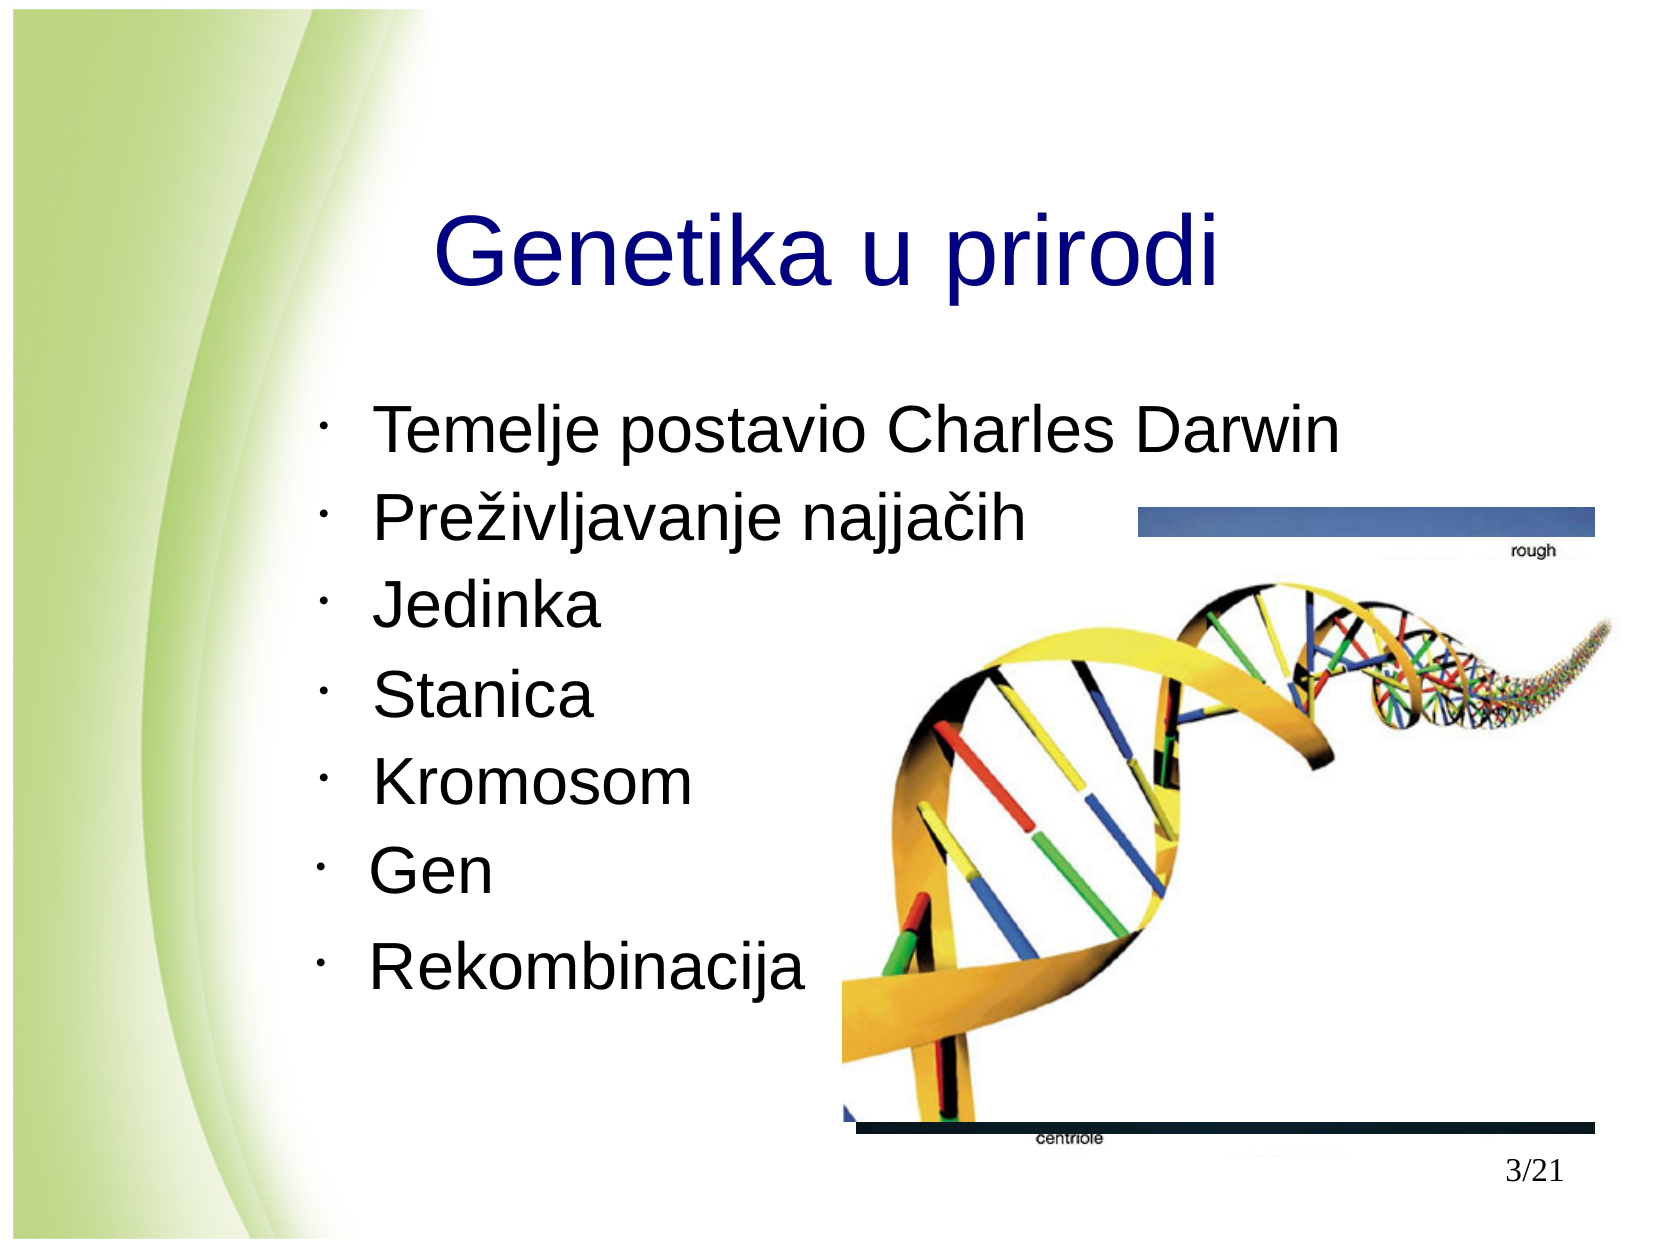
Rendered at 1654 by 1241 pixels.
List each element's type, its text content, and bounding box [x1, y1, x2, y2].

text_box Temelje postavio Charles Darwin [301, 391, 1372, 467]
text_box Rekombinacija [283, 921, 821, 1011]
text_box Gen [283, 825, 821, 916]
text_box Preživljavanje najjačih [301, 480, 1058, 556]
text_box Jedinka [301, 566, 632, 642]
text_box Kromosom [301, 744, 827, 819]
text_box Stanica [301, 657, 724, 733]
picture [7, 355, 1654, 1241]
title Genetika u prirodi [0, 147, 1654, 355]
picture [7, 3, 1654, 147]
